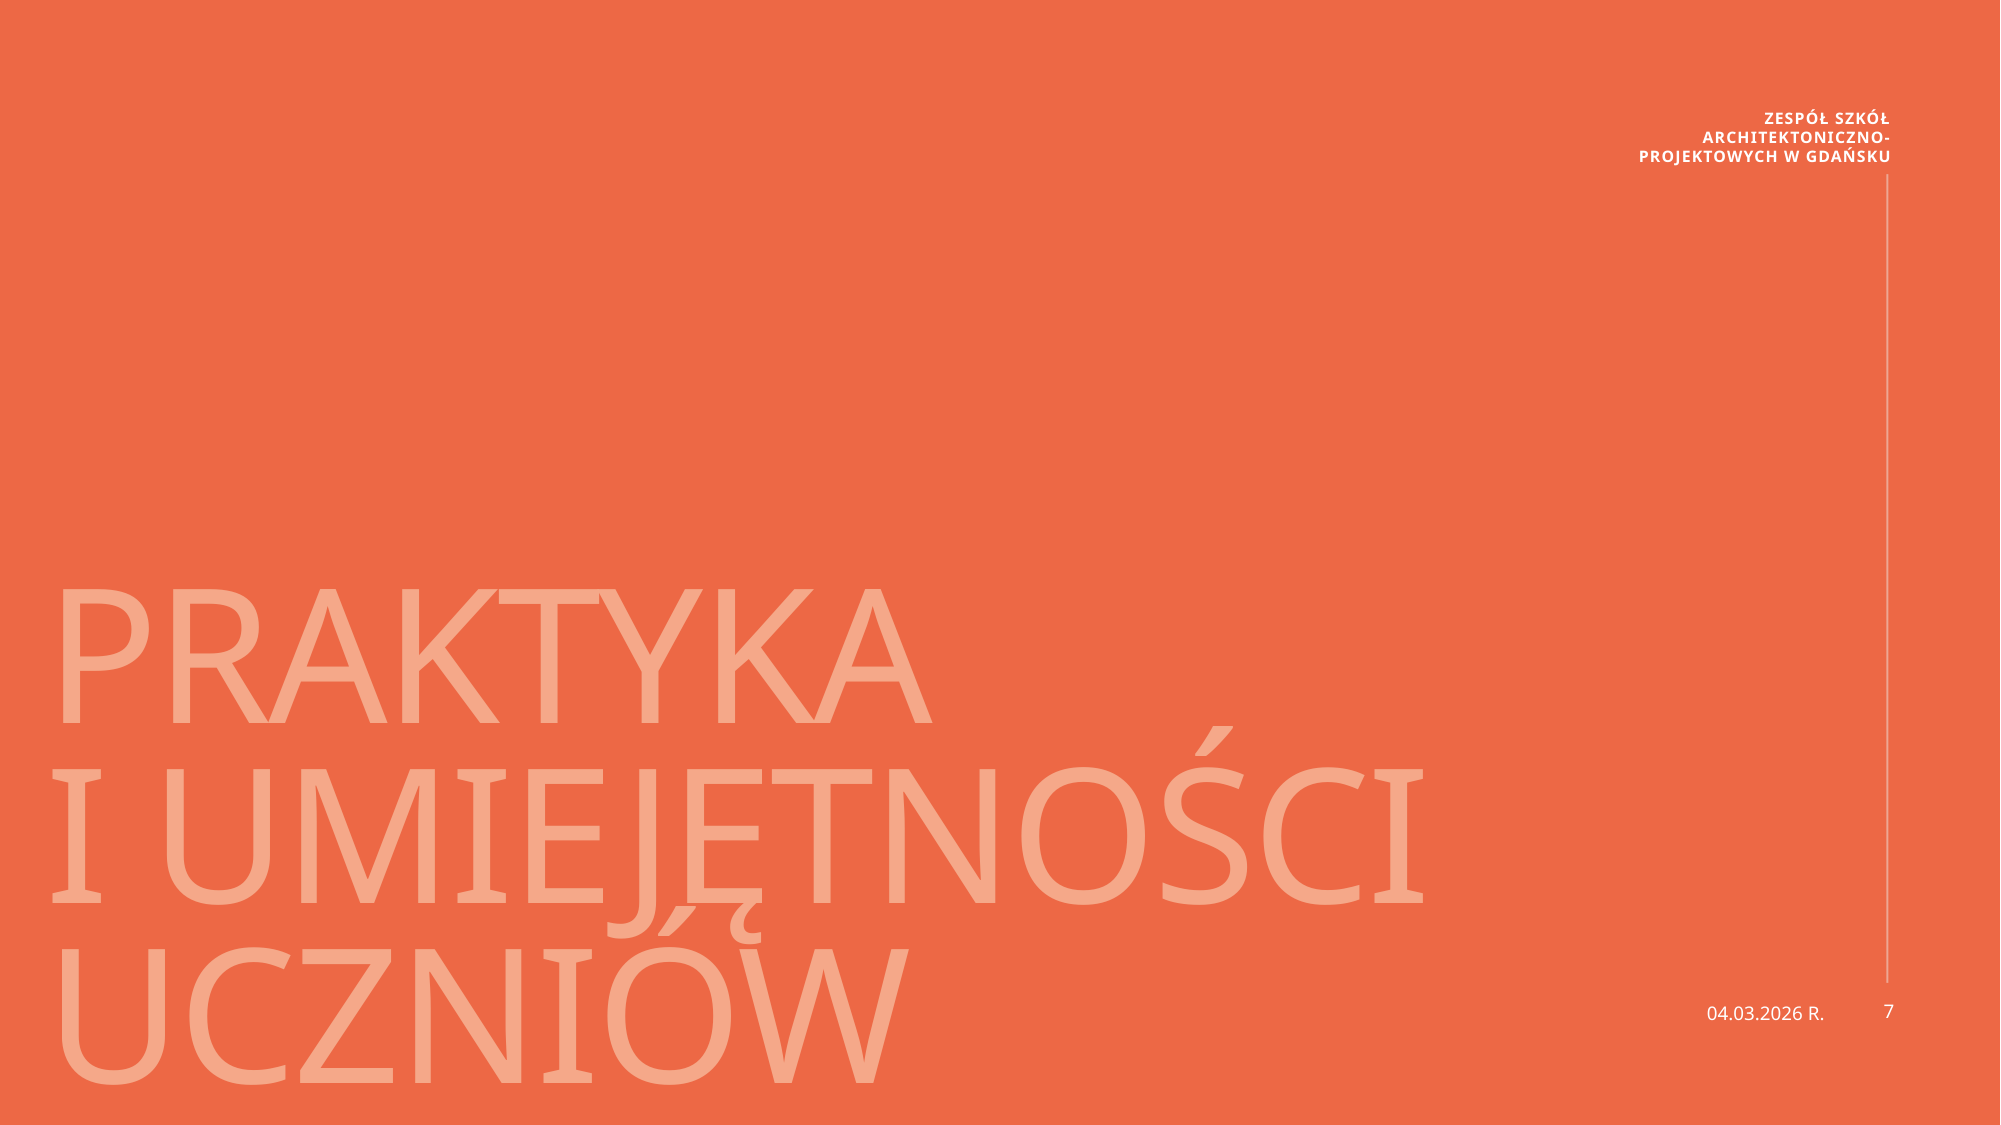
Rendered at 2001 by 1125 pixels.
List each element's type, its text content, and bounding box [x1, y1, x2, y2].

slide_number 12 [1838, 982, 1910, 1043]
title Praktyka i umiejętności uczniów [30, 174, 1663, 1120]
slide_number 04.03.2026 r. [1662, 982, 1838, 1043]
footer Zespół Szkół Architektoniczno-Projektowych w Gdańsku [1587, 101, 1906, 175]
